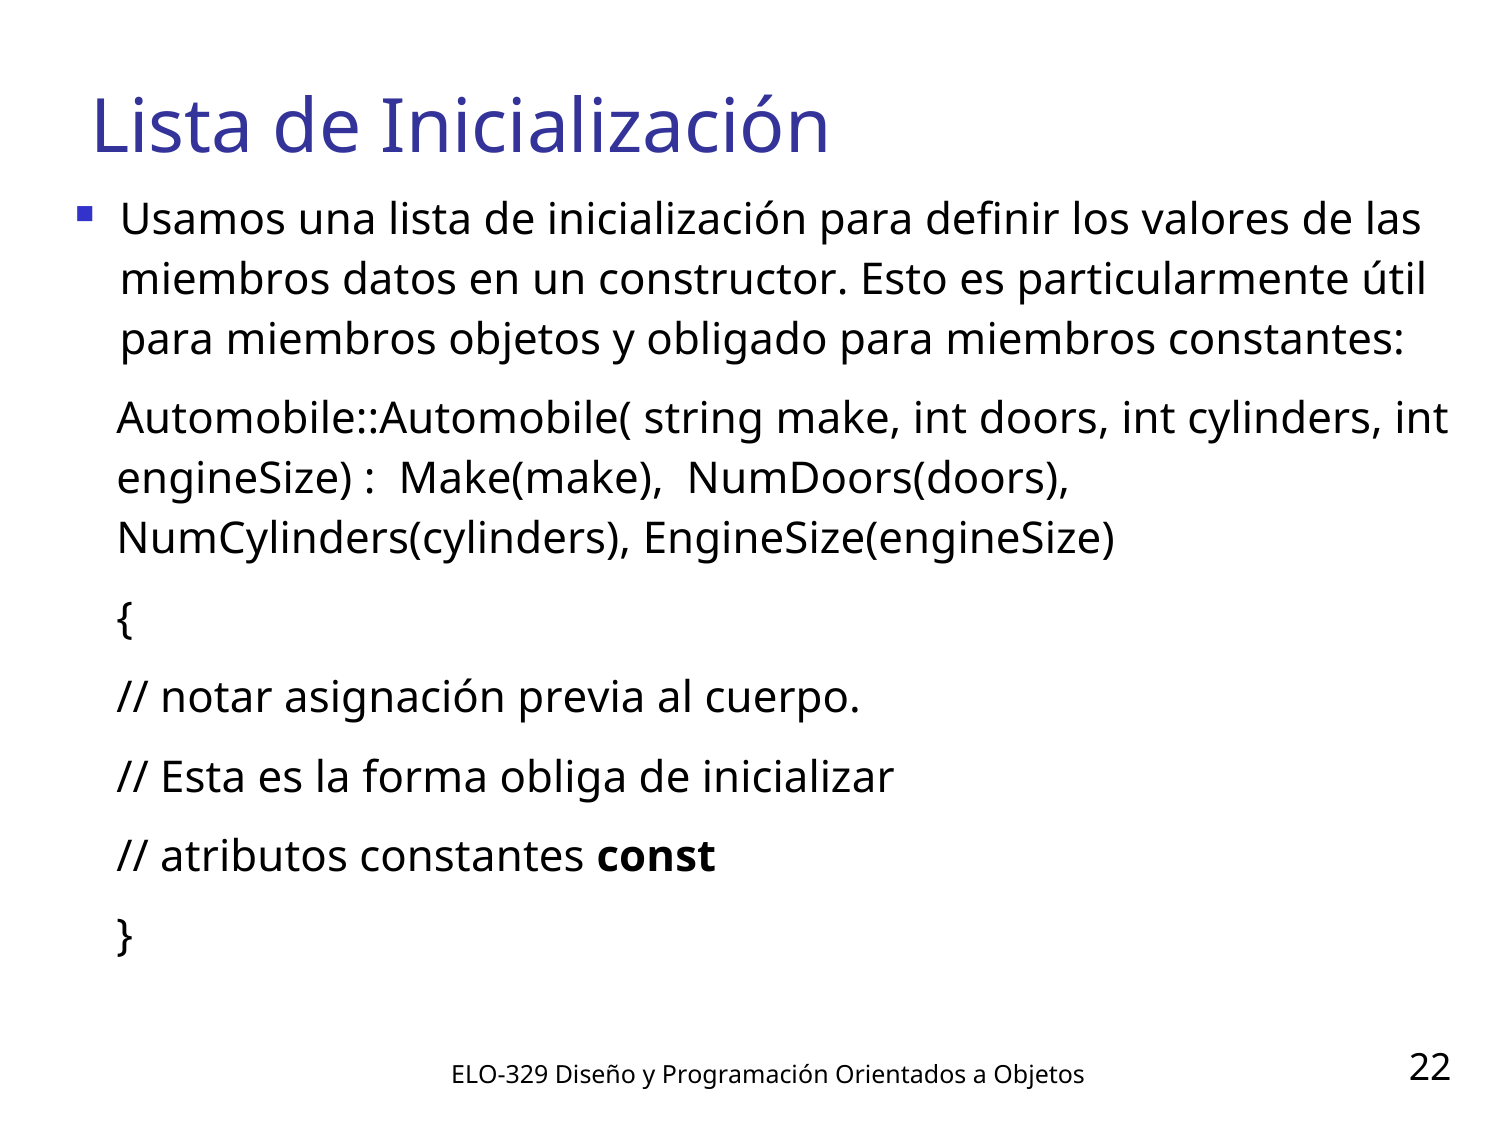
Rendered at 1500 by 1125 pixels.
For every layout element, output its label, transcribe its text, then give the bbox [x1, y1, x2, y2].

title Lista de Inicialización [75, 4, 1500, 183]
list Usamos una lista de inicialización para definir los valores de las miembros datos en un constructor. Esto es particularmente útil para miembros objetos y obligado para miembros constantes: Automobile::Automobile( string make, int doors, int cylinders, int engineSize) : Make(make), NumDoors(doors), NumCylinders(cylinders), EngineSize(engineSize)‏ { // notar asignación previa al cuerpo. // Esta es la forma obliga de inicializar // atributos constantes const } [75, 187, 1462, 976]
